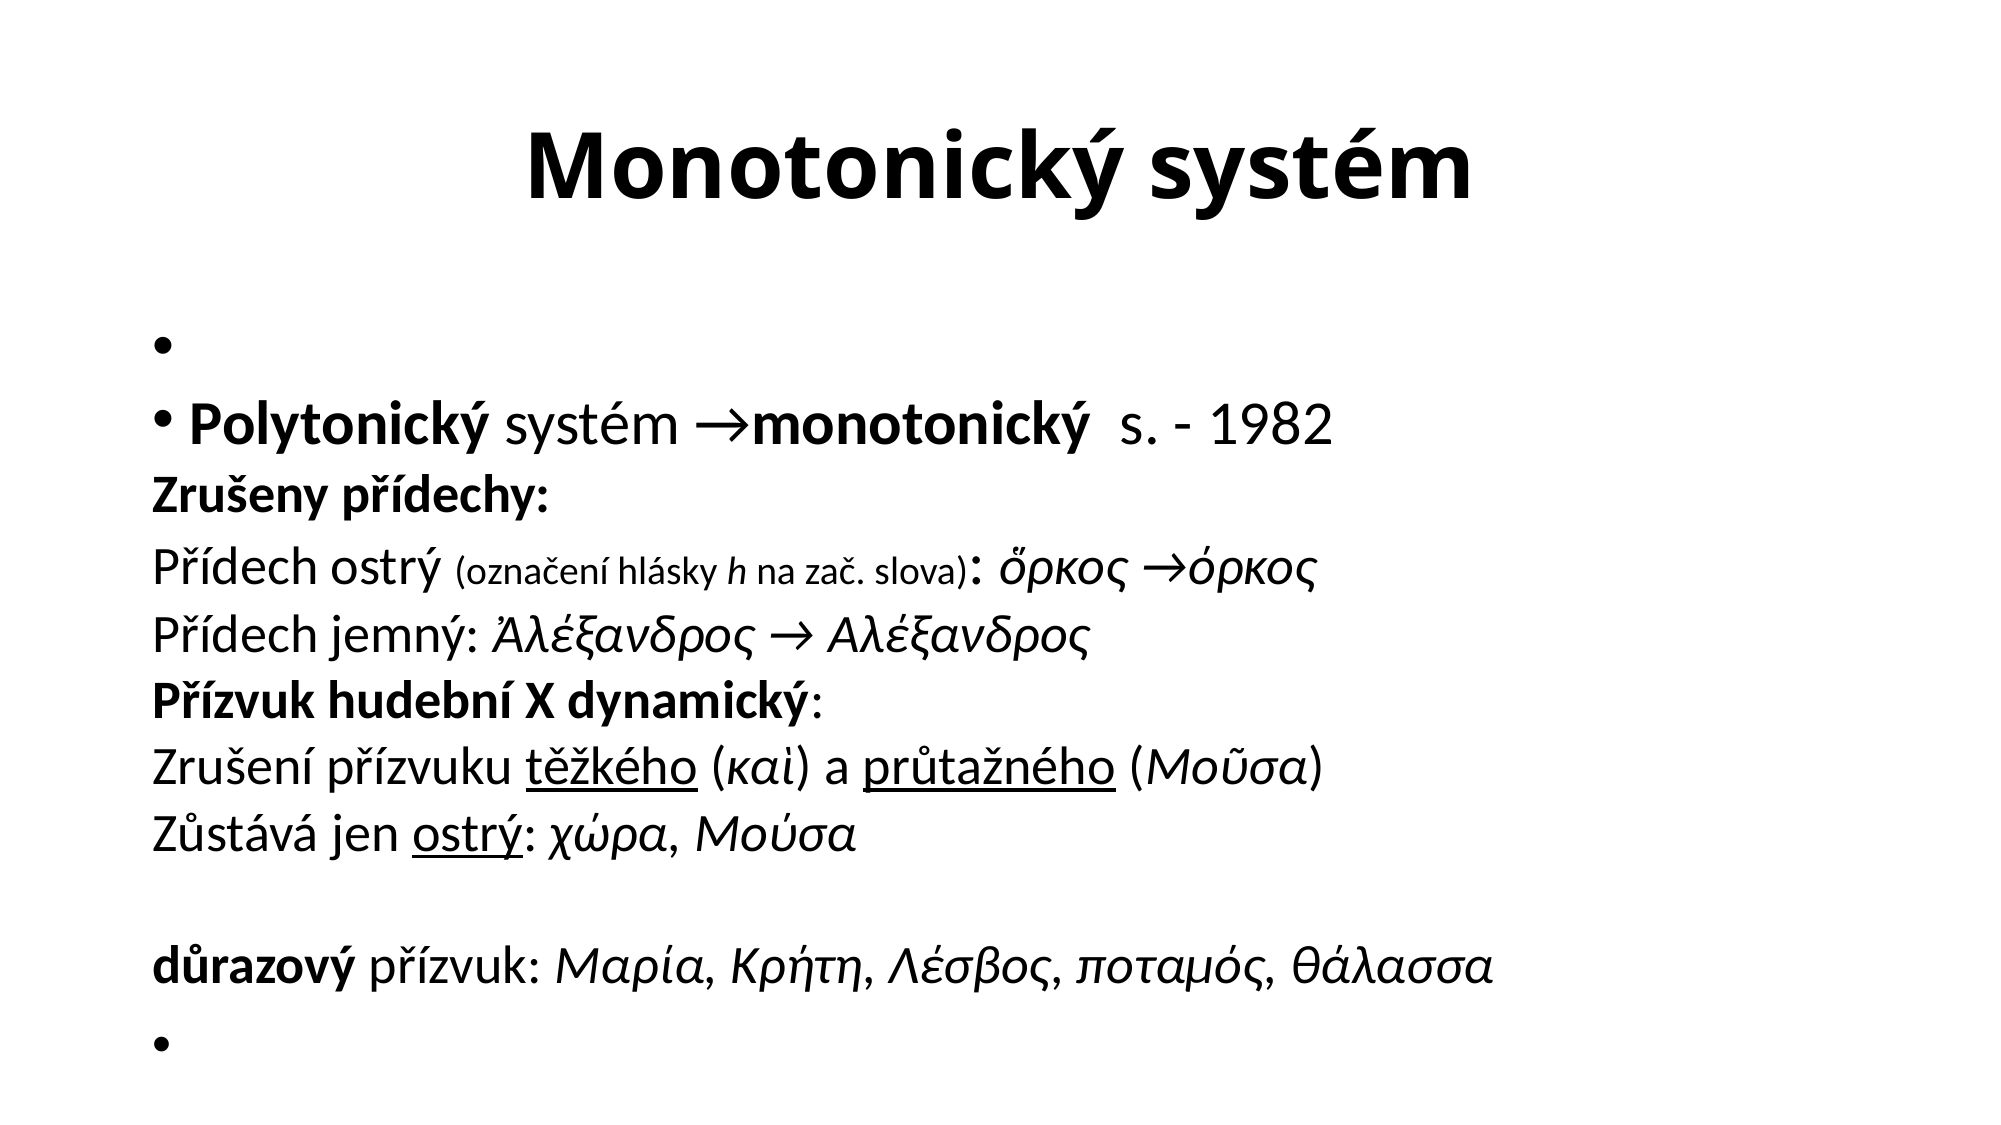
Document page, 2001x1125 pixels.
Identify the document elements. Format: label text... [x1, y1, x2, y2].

list Polytonický systém →monotonický s. - 1982 Zrušeny přídechy: Přídech ostrý (οznačení hlásky h na zač. slova): ὅρκος →όρκος Přídech jemný: Ἀλέξανδρος → Αλέξανδρος Přízvuk hudební X dynamický: Zrušení přízvuku těžkého (καὶ) a průtažného (Μοῦσα) Zůstává jen ostrý: χώρα, Μούσα důrazový přízvuk: Μαρία, Κρήτη, Λέσβος, ποταμός, θάλασσα [137, 299, 1888, 1014]
title Μοnotonický systém [137, 59, 1863, 278]
